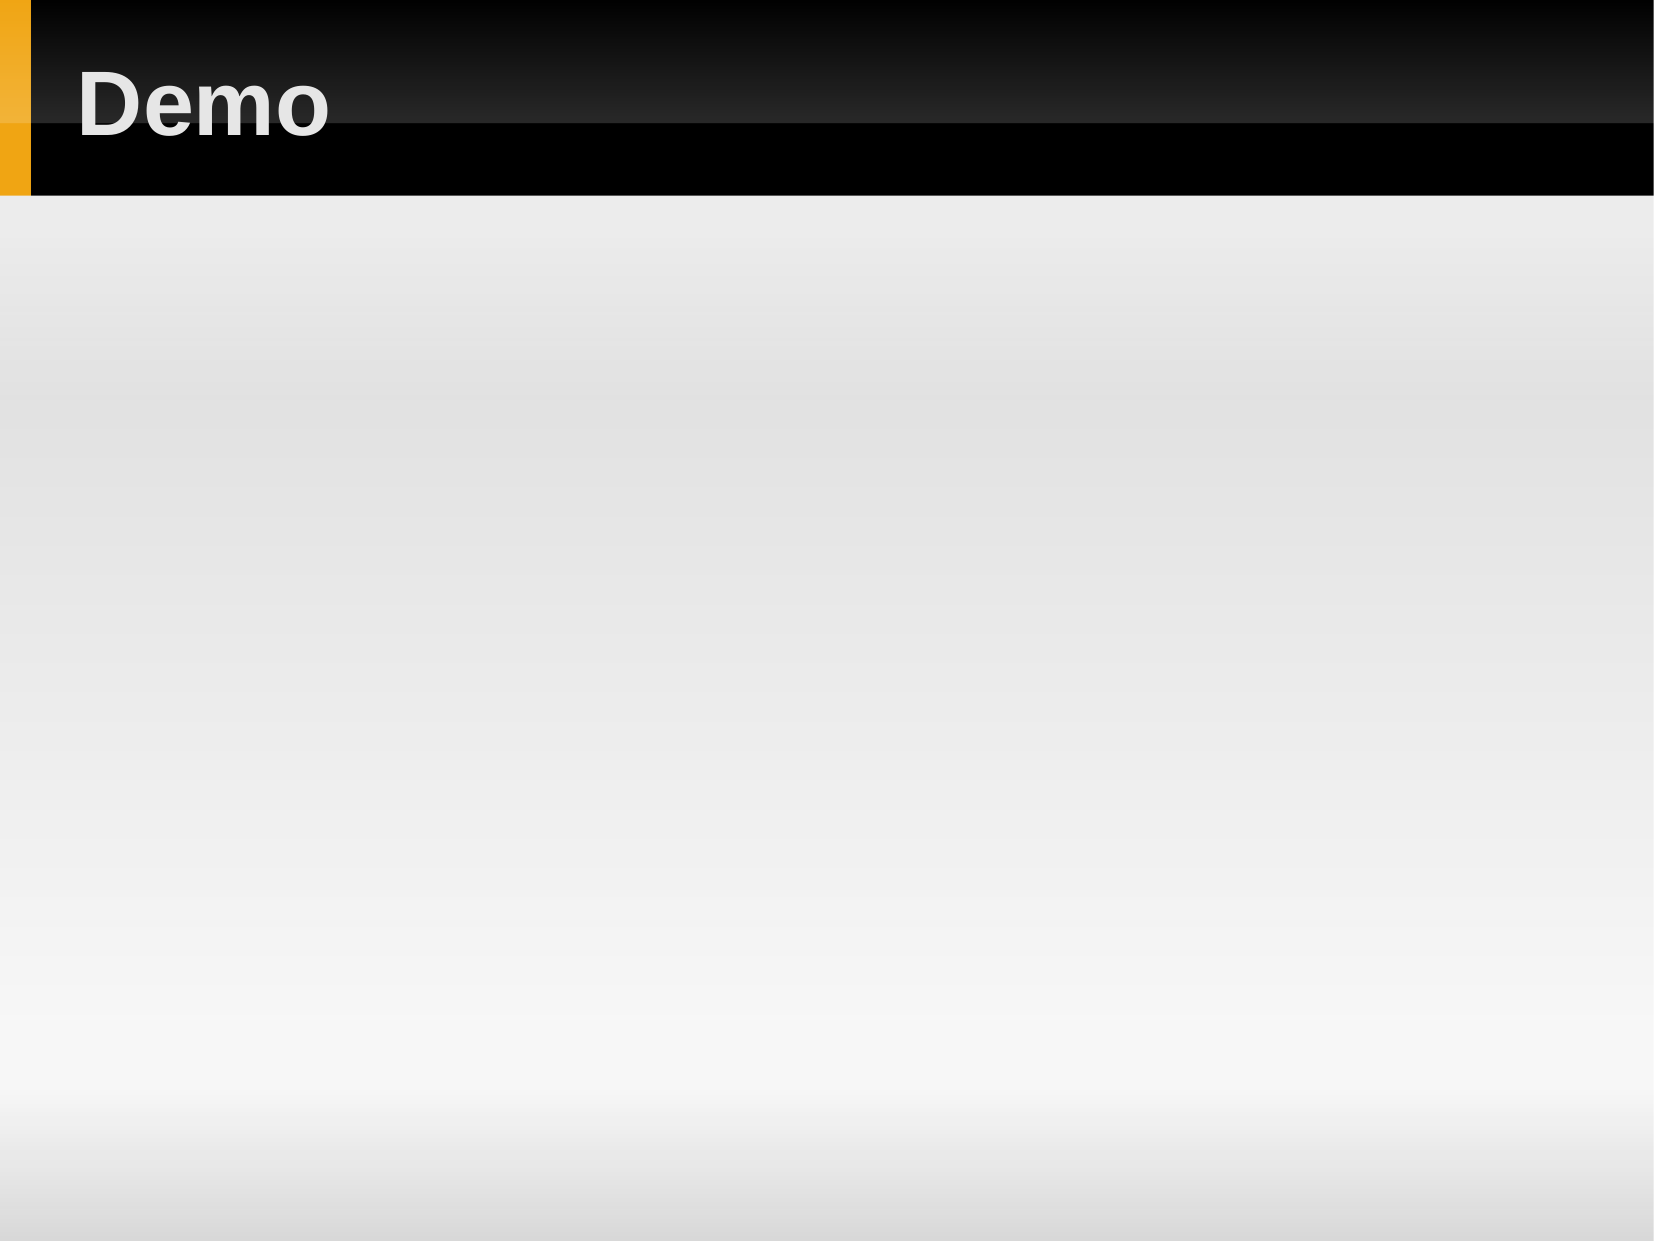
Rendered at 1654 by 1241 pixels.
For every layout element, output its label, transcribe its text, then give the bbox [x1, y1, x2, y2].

title Demo [76, 0, 1565, 208]
picture [0, 0, 1654, 1241]
